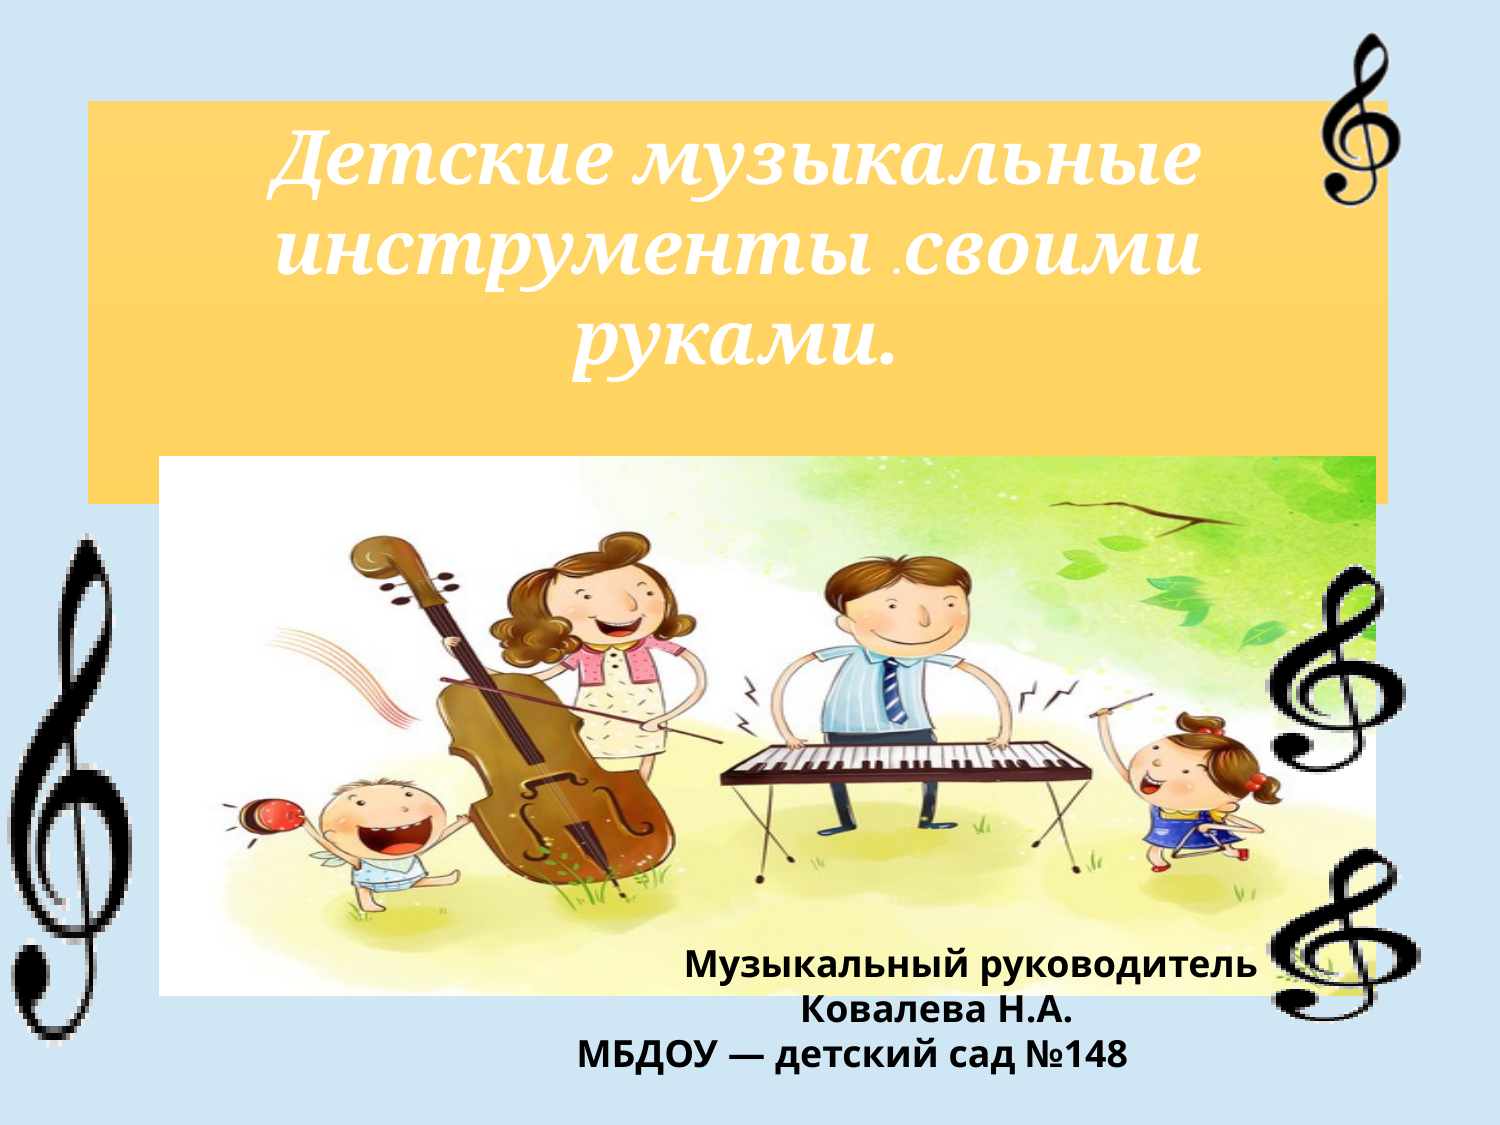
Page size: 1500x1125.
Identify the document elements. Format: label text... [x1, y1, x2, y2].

picture [0, 527, 148, 1047]
text_box Музыкальный руководитель Ковалева Н.А. МБДОУ — детский сад №148 [561, 933, 1382, 1083]
picture [1316, 30, 1412, 209]
title Детские музыкальные инструменты .своими руками. [88, 101, 1388, 504]
picture [159, 456, 1441, 1024]
